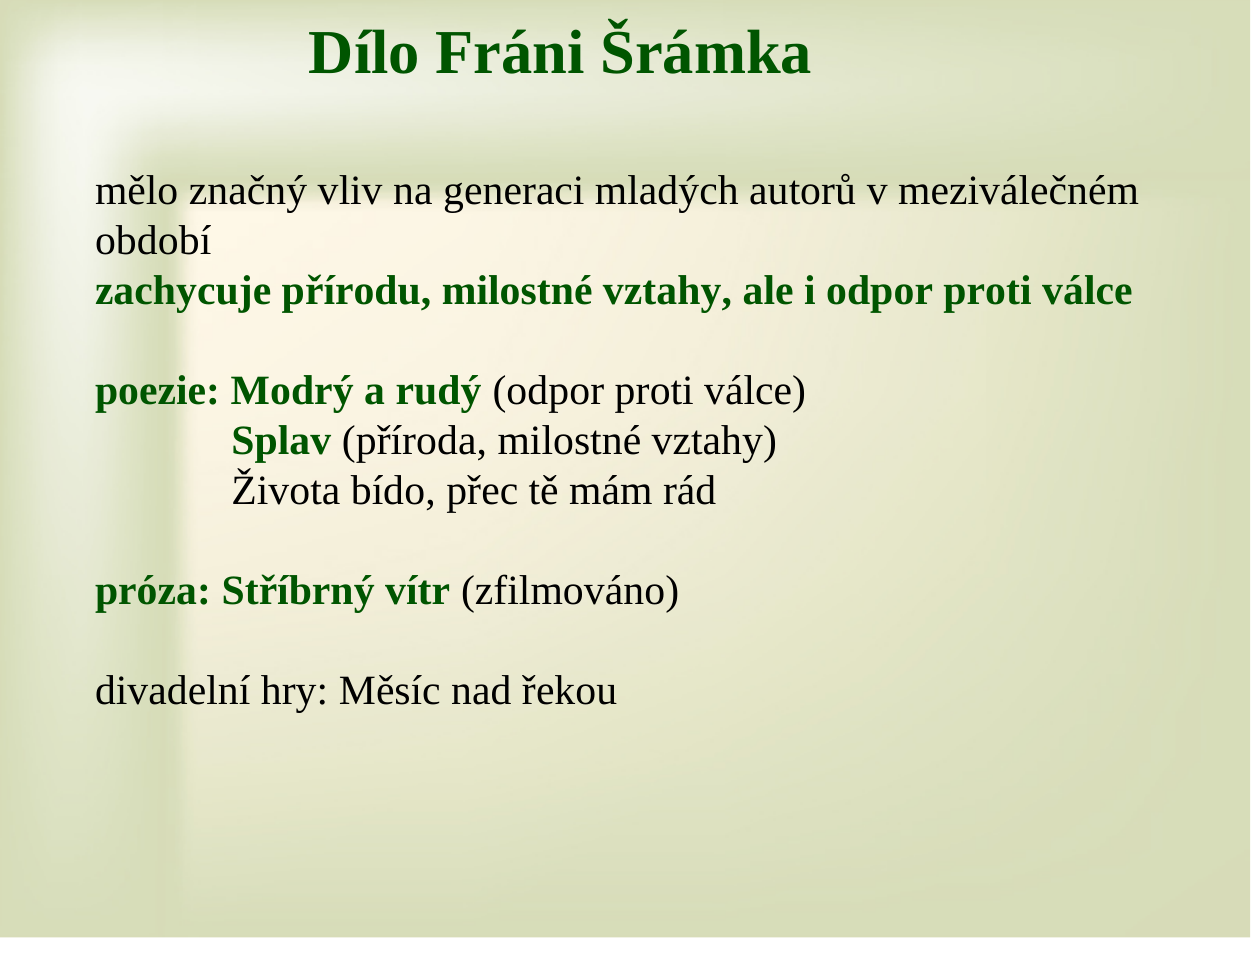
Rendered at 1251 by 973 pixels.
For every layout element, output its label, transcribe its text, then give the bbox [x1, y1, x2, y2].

text_box Dílo Fráni Šrámka [294, 3, 903, 95]
picture [0, 0, 1251, 972]
text_box mělo značný vliv na generaci mladých autorů v meziválečném období zachycuje přírodu, milostné vztahy, ale i odpor proti válce poezie: Modrý a rudý (odpor proti válce) Splav (příroda, milostné vztahy) Života bído, přec tě mám rád próza: Stříbrný vítr (zfilmováno) divadelní hry: Měsíc nad řekou [80, 155, 1189, 721]
